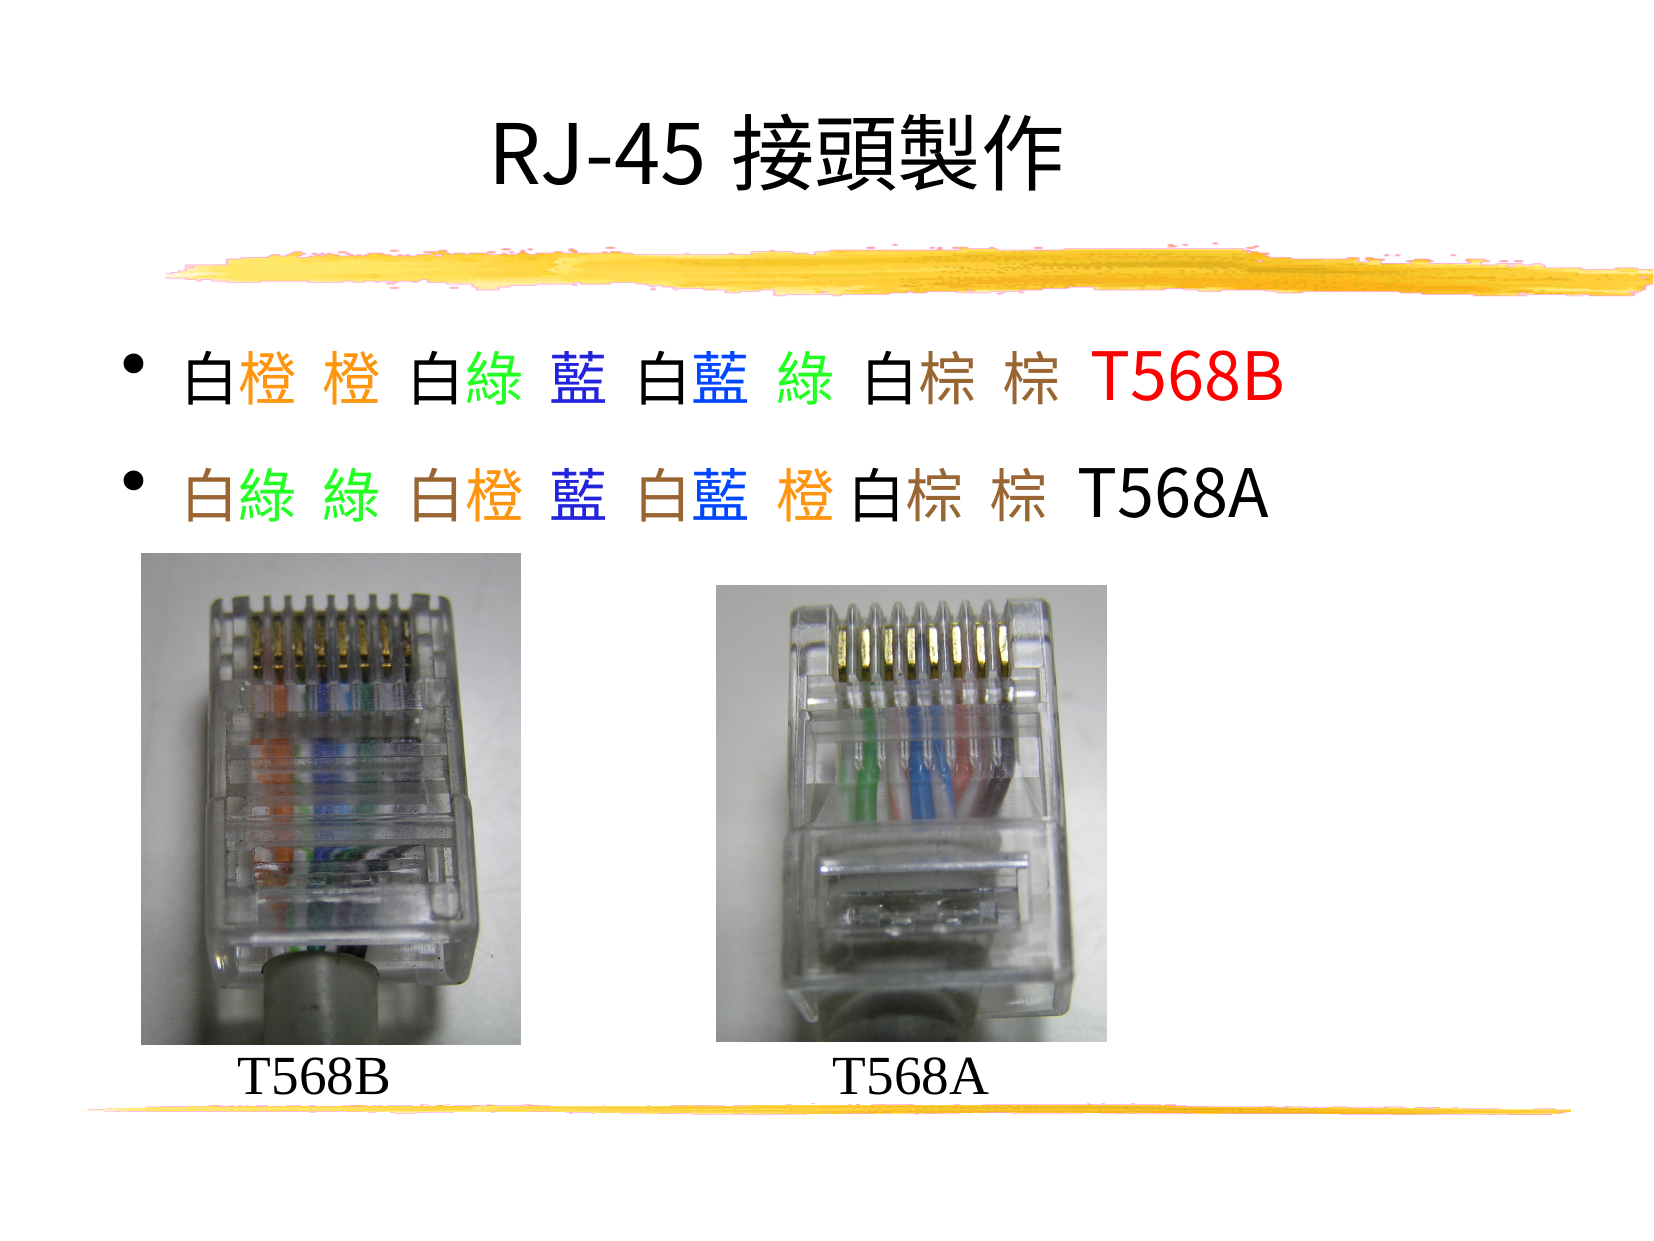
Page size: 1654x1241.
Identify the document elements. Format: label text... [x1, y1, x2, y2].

text_box T568A [813, 1041, 1022, 1153]
picture [82, 1102, 218, 1117]
picture [424, 1102, 813, 1117]
picture [716, 585, 1107, 1042]
picture [141, 553, 521, 1045]
title RJ-45接頭製作 [73, 41, 1479, 249]
picture [1022, 1102, 1571, 1117]
list 白橙 橙 白綠 藍 白藍 綠 白棕 棕 T568B 白綠 綠 白橙 藍 白藍 橙 白棕 棕 T568A [124, 316, 1530, 1061]
picture [165, 237, 1654, 308]
text_box T568B [218, 1041, 424, 1120]
